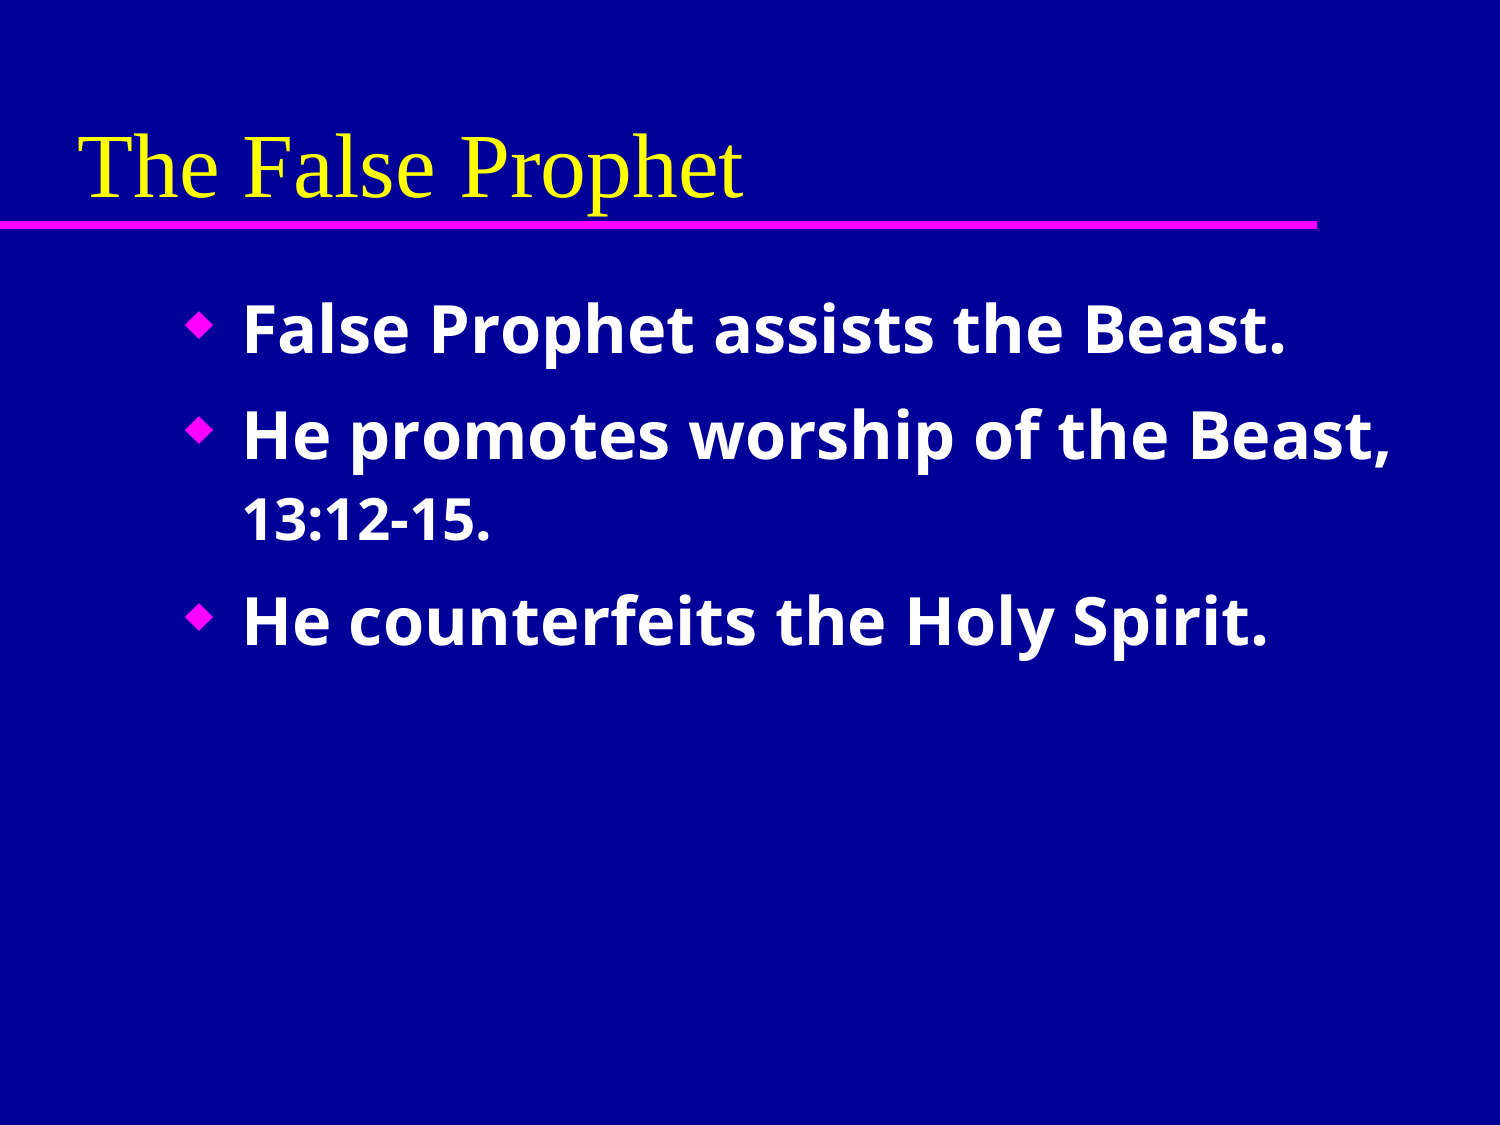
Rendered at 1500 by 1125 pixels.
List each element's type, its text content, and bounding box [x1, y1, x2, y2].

list False Prophet assists the Beast. He promotes worship of the Beast, 13:12-15. He counterfeits the Holy Spirit. [169, 275, 1438, 951]
title The False Prophet [62, 43, 1338, 225]
